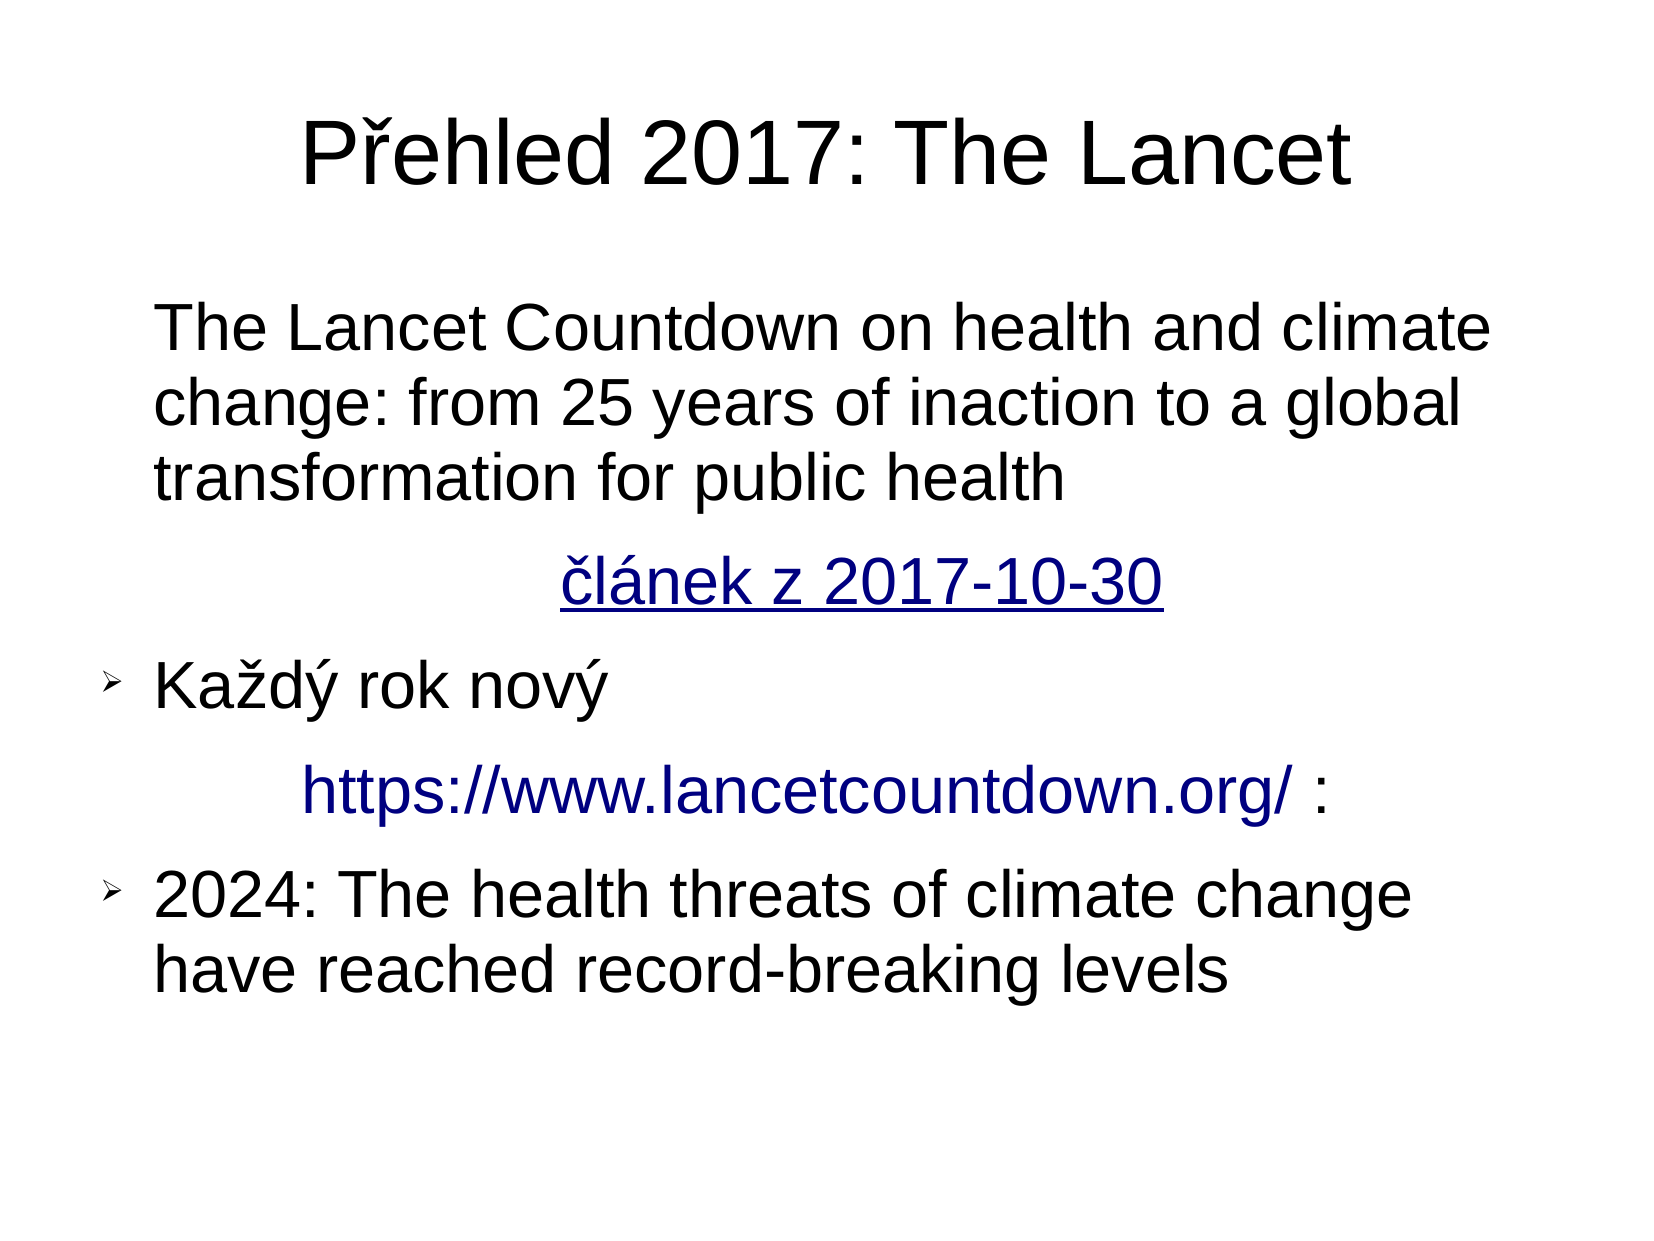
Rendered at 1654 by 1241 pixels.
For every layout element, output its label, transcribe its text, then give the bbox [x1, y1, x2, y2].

title Přehled 2017: The Lancet [82, 49, 1571, 257]
list The Lancet Countdown on health and climate change: from 25 years of inaction to a global transformation for public health článek z 2017-10-30 Každý rok nový https://www.lancetcountdown.org/ : 2024: The health threats of climate change have reached record-breaking levels [82, 290, 1571, 1109]
